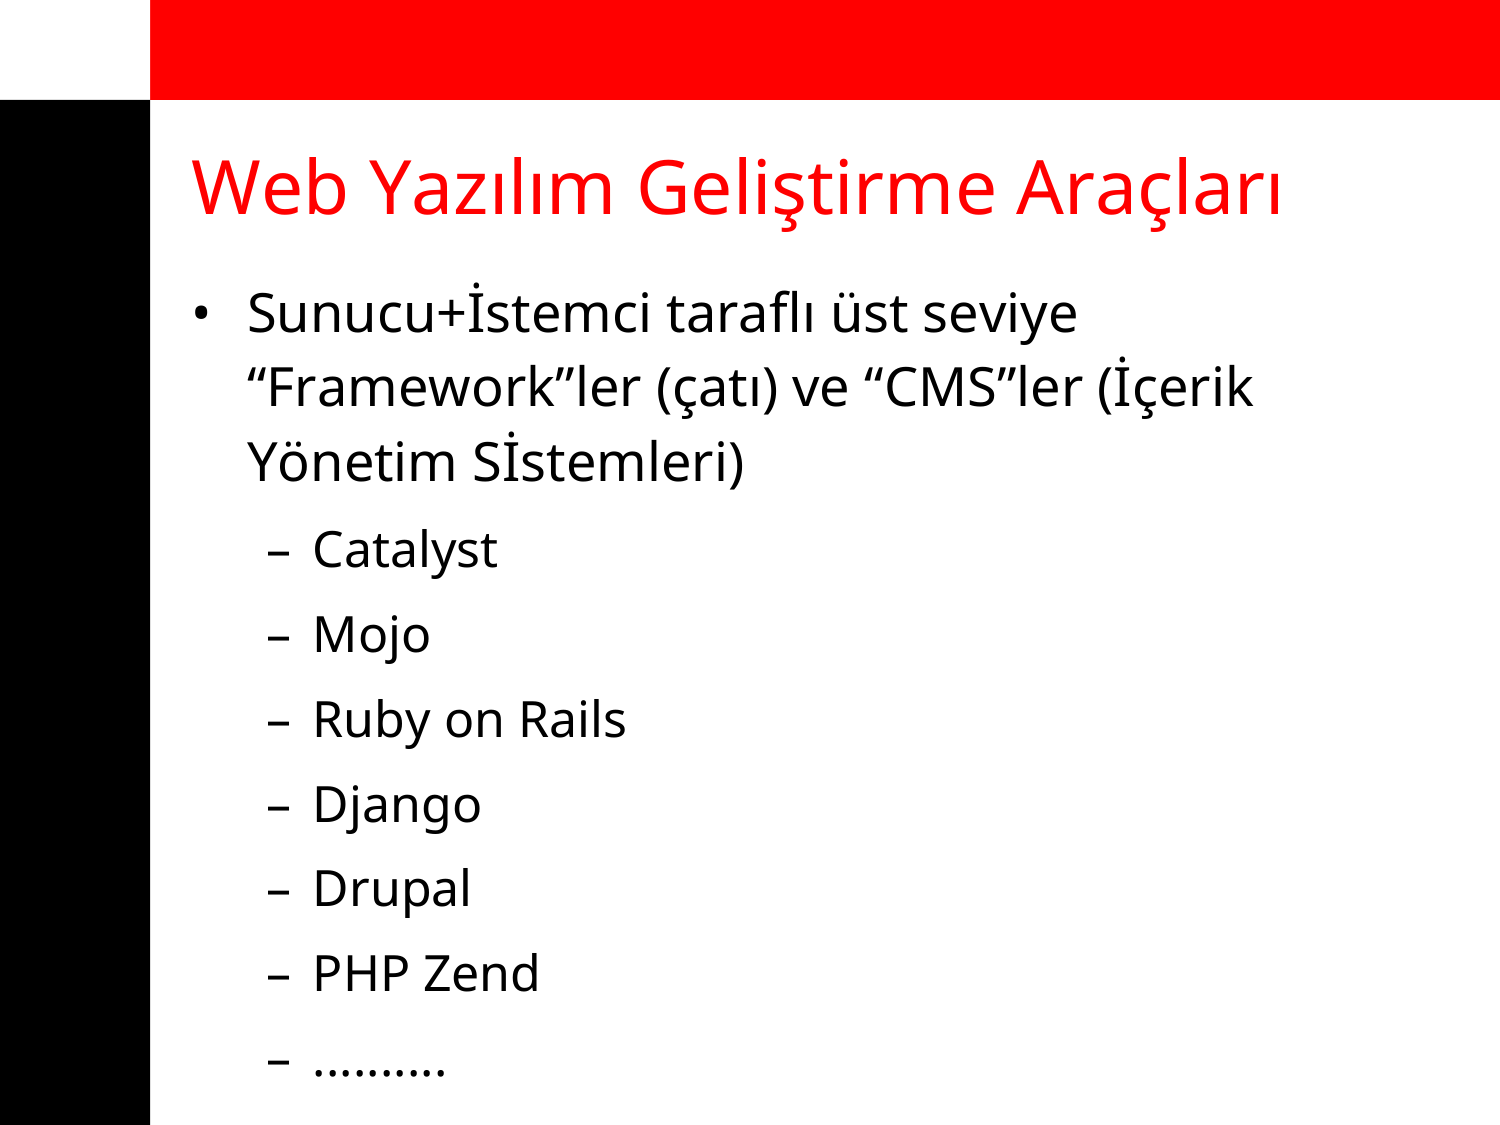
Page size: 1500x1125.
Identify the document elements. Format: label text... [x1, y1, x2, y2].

list Sunucu+İstemci taraflı üst seviye “Framework”ler (çatı) ve “CMS”ler (İçerik Yönetim Sİstemleri) Catalyst Mojo Ruby on Rails Django Drupal PHP Zend .......... [177, 265, 1447, 1073]
title Web Yazılım Geliştirme Araçları [177, 103, 1388, 265]
